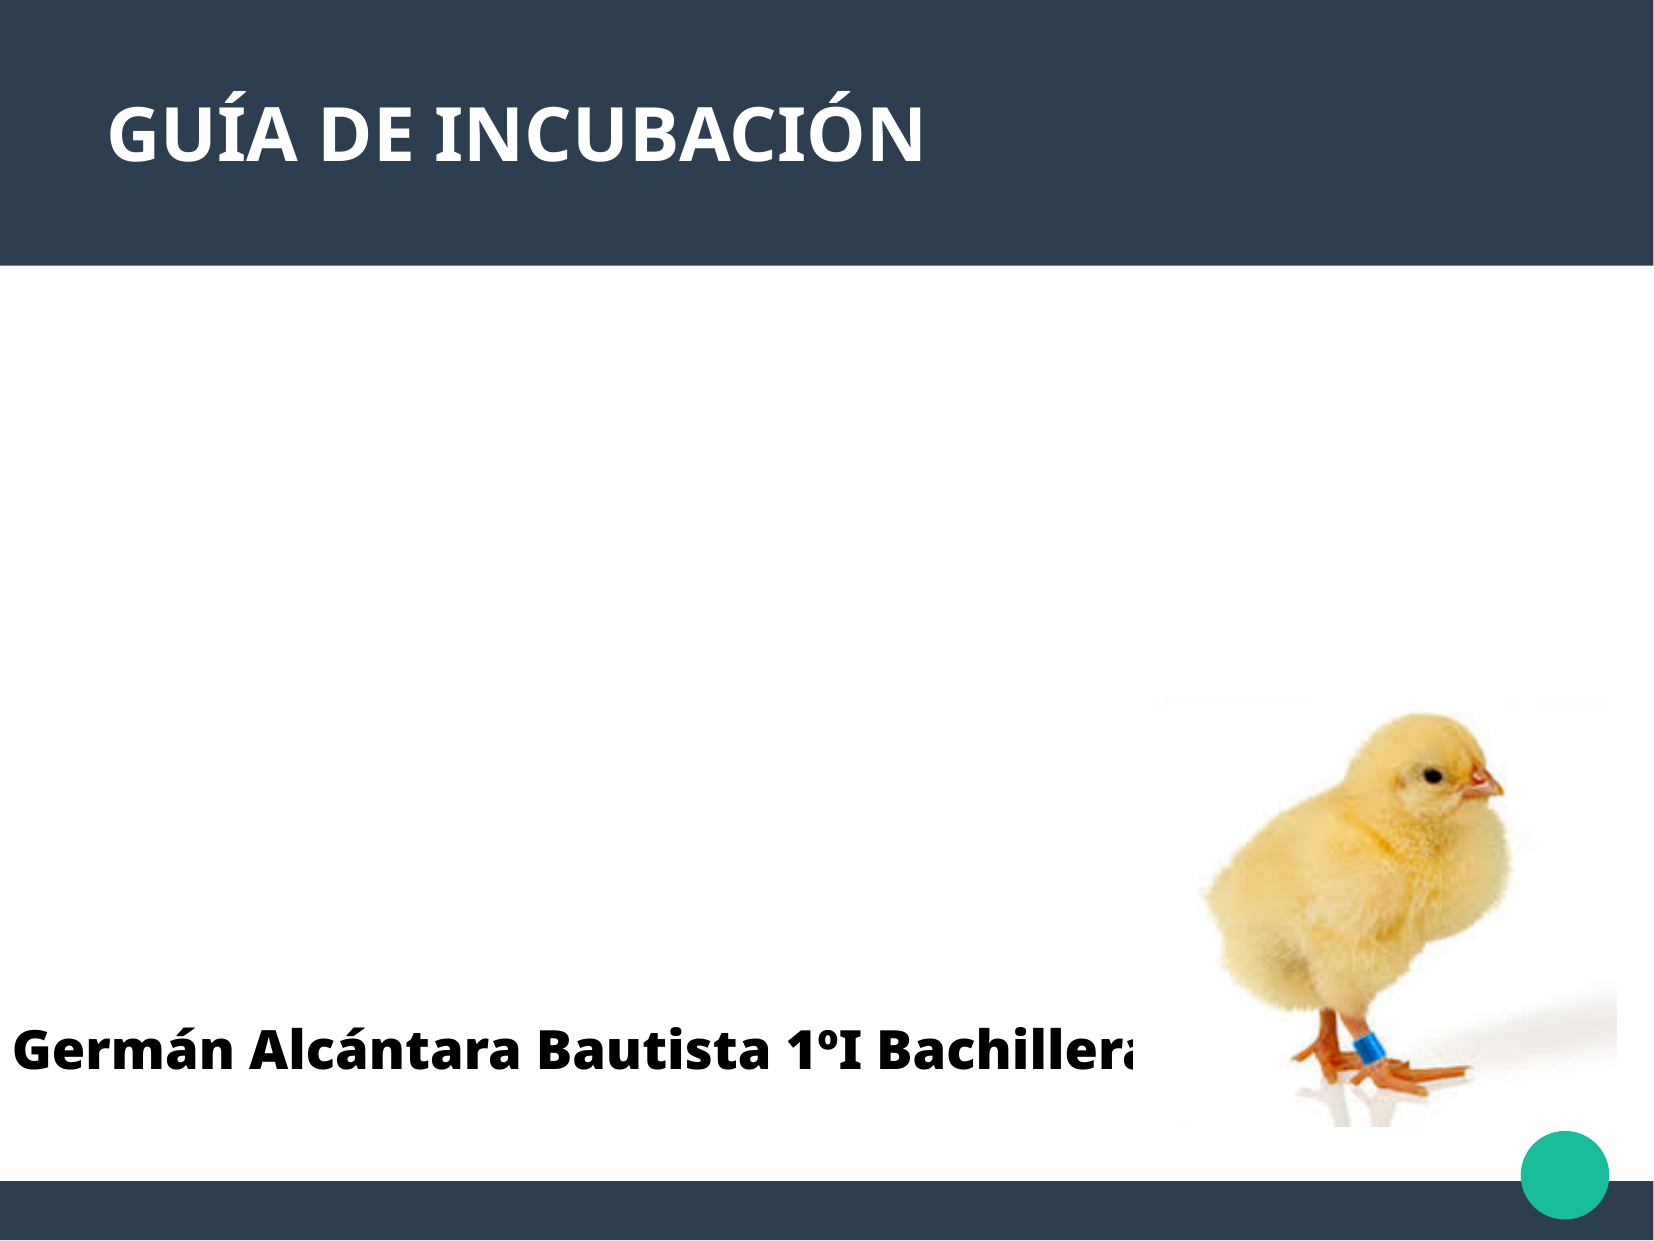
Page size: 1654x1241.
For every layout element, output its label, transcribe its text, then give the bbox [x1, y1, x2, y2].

title Germán Alcántara Bautista 1ºI Bachillerato [11, 944, 1501, 1152]
picture [1133, 696, 1617, 1127]
title GUÍA DE INCUBACIÓN [106, 29, 1595, 237]
